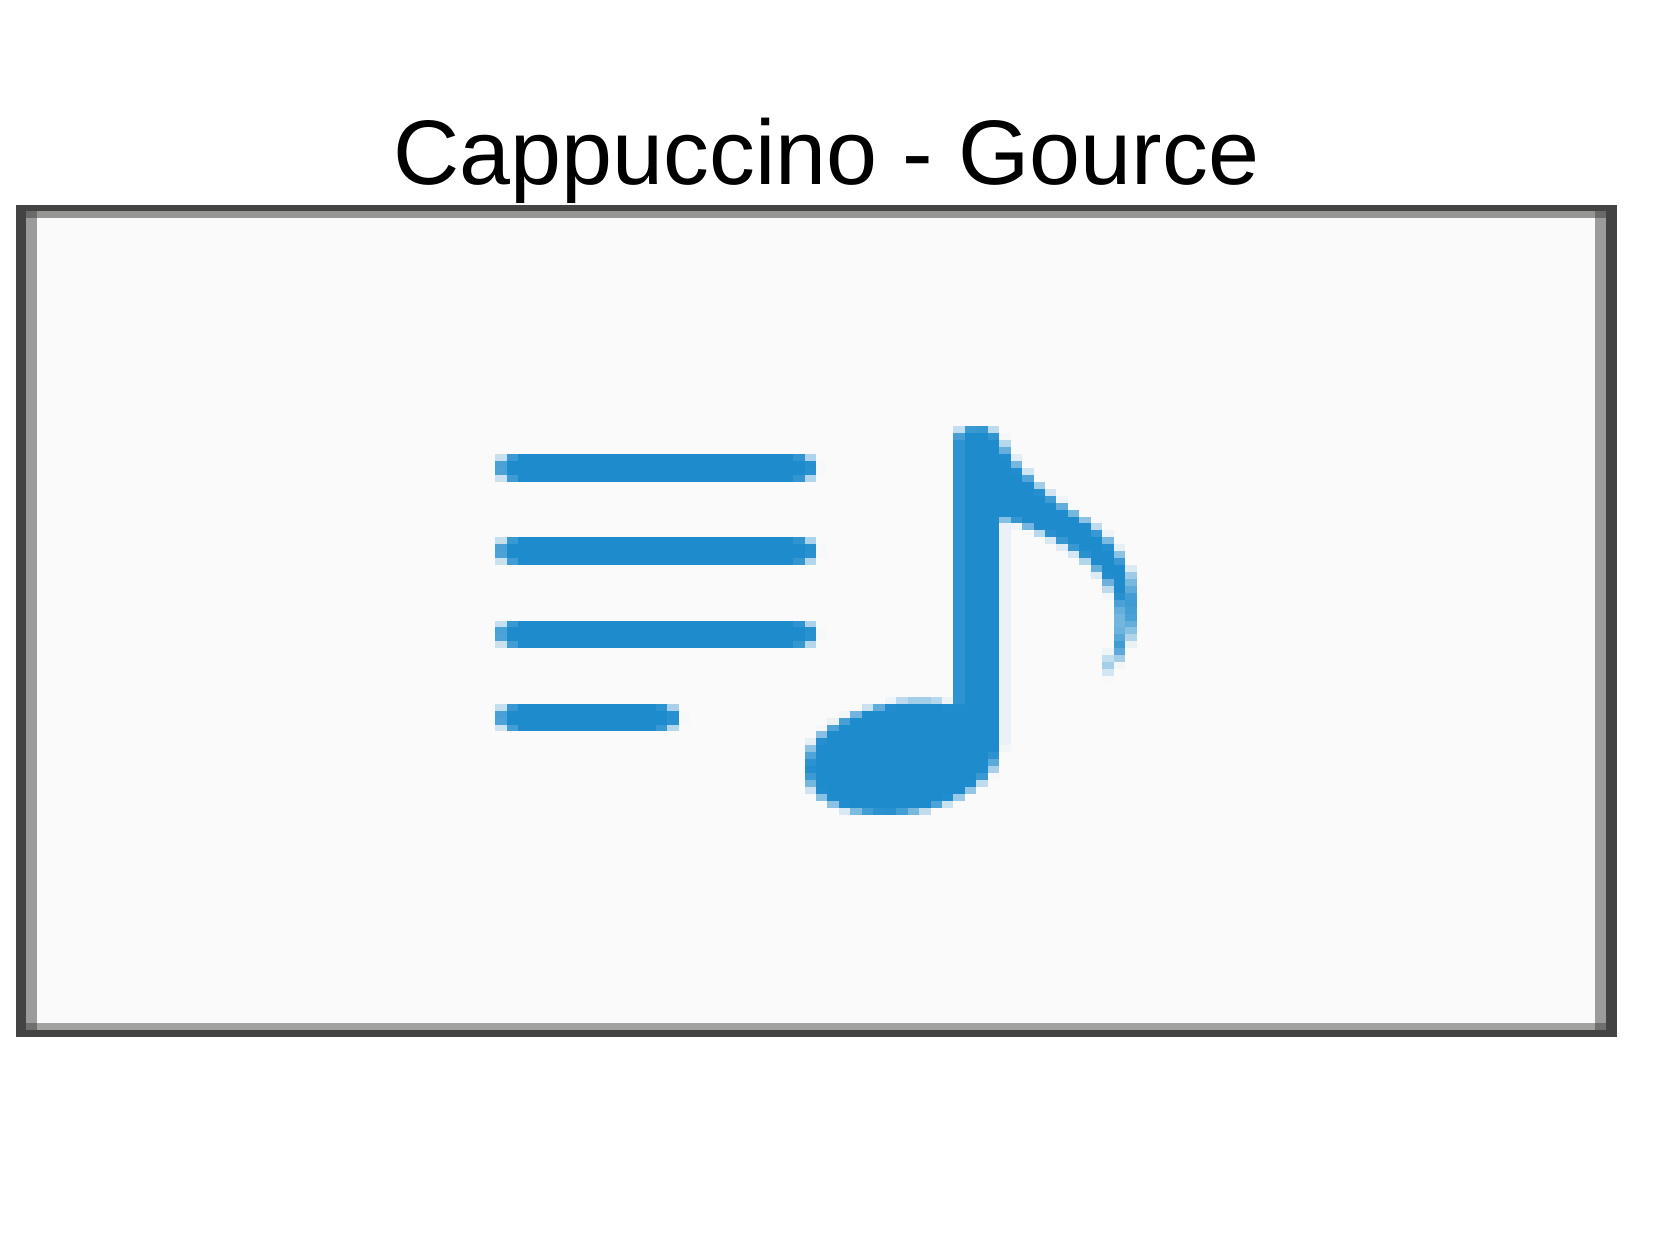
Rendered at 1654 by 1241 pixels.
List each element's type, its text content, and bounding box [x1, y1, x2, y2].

text_box [15, 204, 1619, 1038]
title Cappuccino - Gource [82, 49, 1571, 204]
